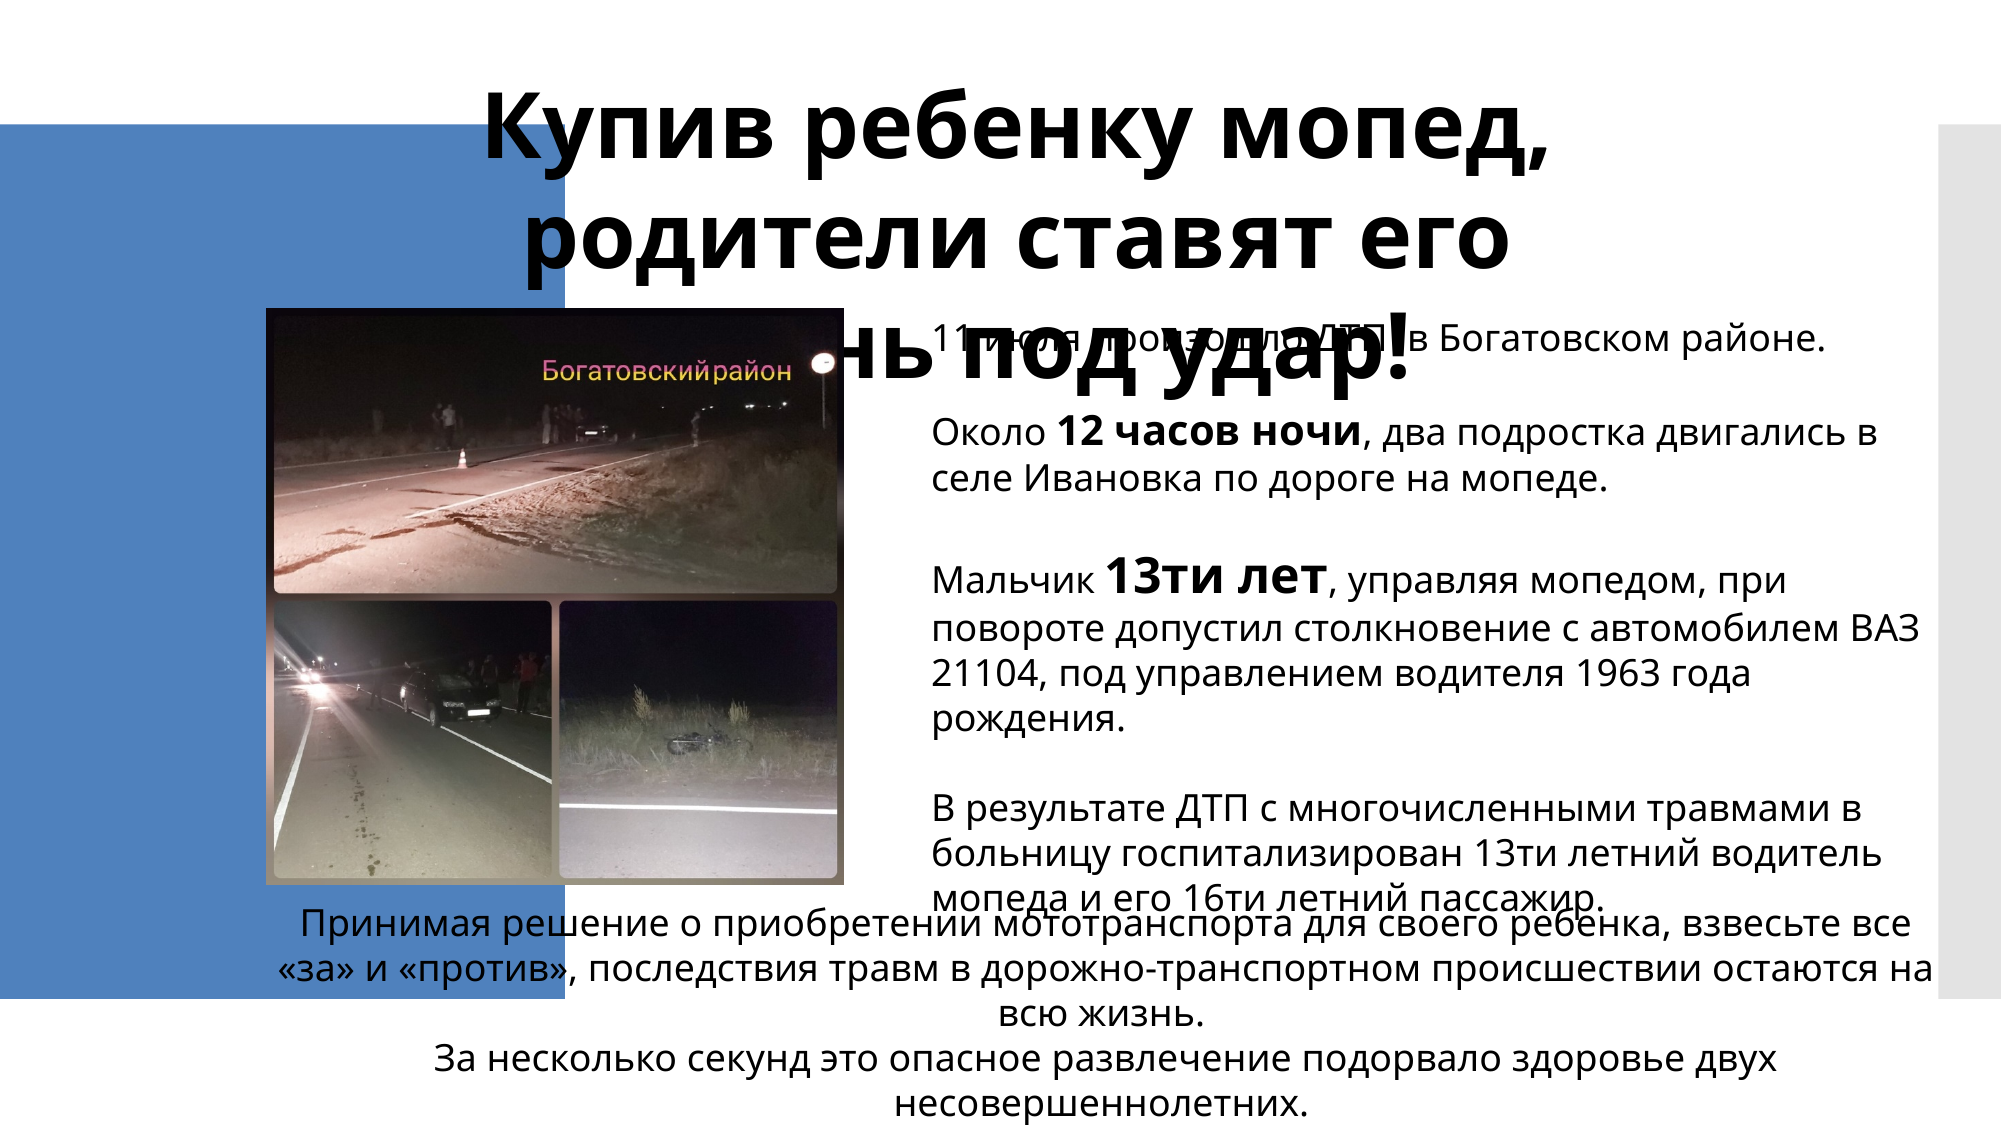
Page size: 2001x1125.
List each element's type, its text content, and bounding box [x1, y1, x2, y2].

text_box Купив ребенку мопед, родители ставят его жизнь под удар! [338, 59, 1697, 405]
text_box Принимая решение о приобретении мототранспорта для своего ребенка, взвесьте все «за» и «против», последствия травм в дорожно-транспортном происшествии остаются на всю жизнь. За несколько секунд это опасное развлечение подорвало здоровье двух несовершеннолетних. По факту ДТП возбуждено уголовное дело. [246, 891, 1967, 1125]
text_box 11 июля произошло ДТП в Богатовском районе. Около 12 часов ночи, два подростка двигались в селе Ивановка по дороге на мопеде. Мальчик 13ти лет, управляя мопедом, при повороте допустил столкновение с автомобилем ВАЗ 21104, под управлением водителя 1963 года рождения. В результате ДТП с многочисленными травмами в больницу госпитализирован 13ти летний водитель мопеда и его 16ти летний пассажир. [916, 306, 1948, 891]
picture [266, 308, 844, 885]
